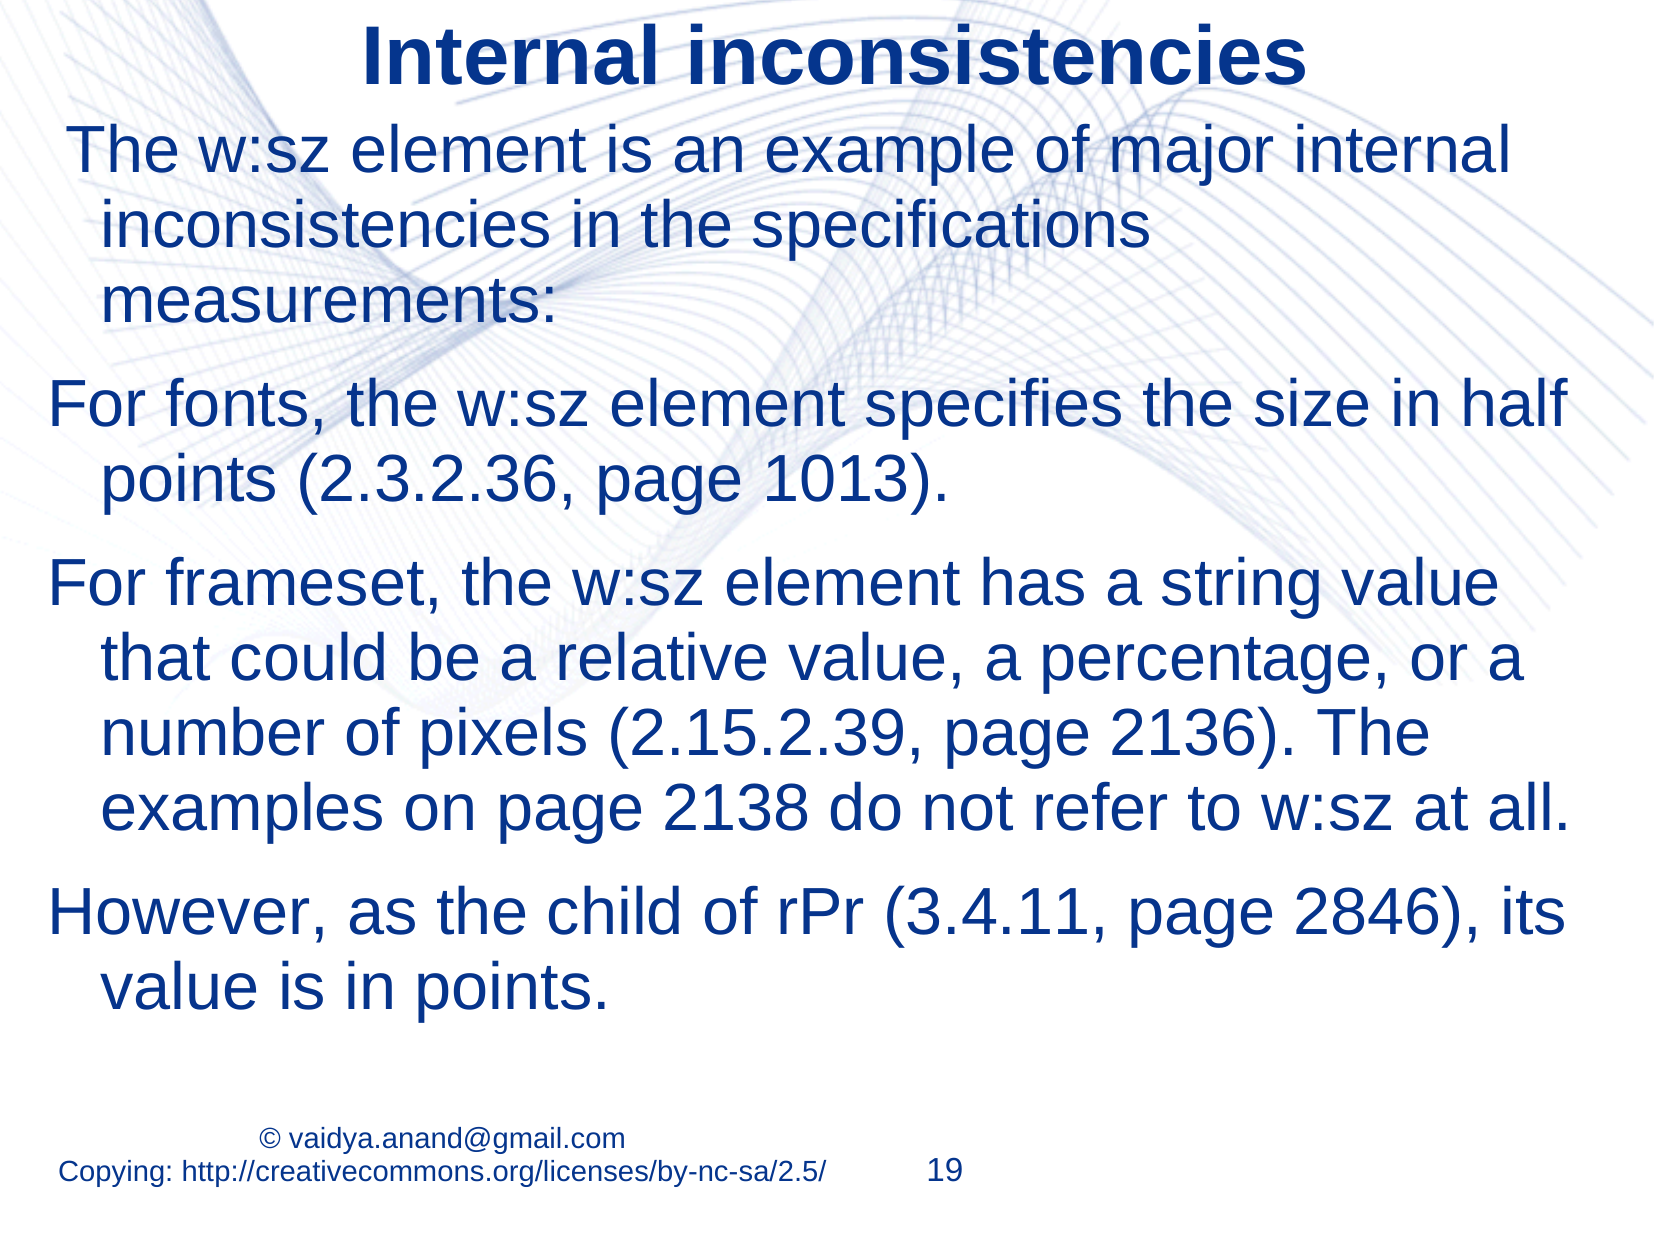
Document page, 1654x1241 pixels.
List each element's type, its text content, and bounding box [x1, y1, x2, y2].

picture [0, 0, 1654, 1241]
title Internal inconsistencies [29, 0, 1625, 112]
list The w:sz element is an example of major internal inconsistencies in the specifications measurements: For fonts, the w:sz element specifies the size in half points (2.3.2.36, page 1013). For frameset, the w:sz element has a string value that could be a relative value, a percentage, or a number of pixels (2.15.2.39, page 2136). The examples on page 2138 do not refer to w:sz at all. However, as the child of rPr (3.4.11, page 2846), its value is in points. [29, 112, 1625, 1108]
